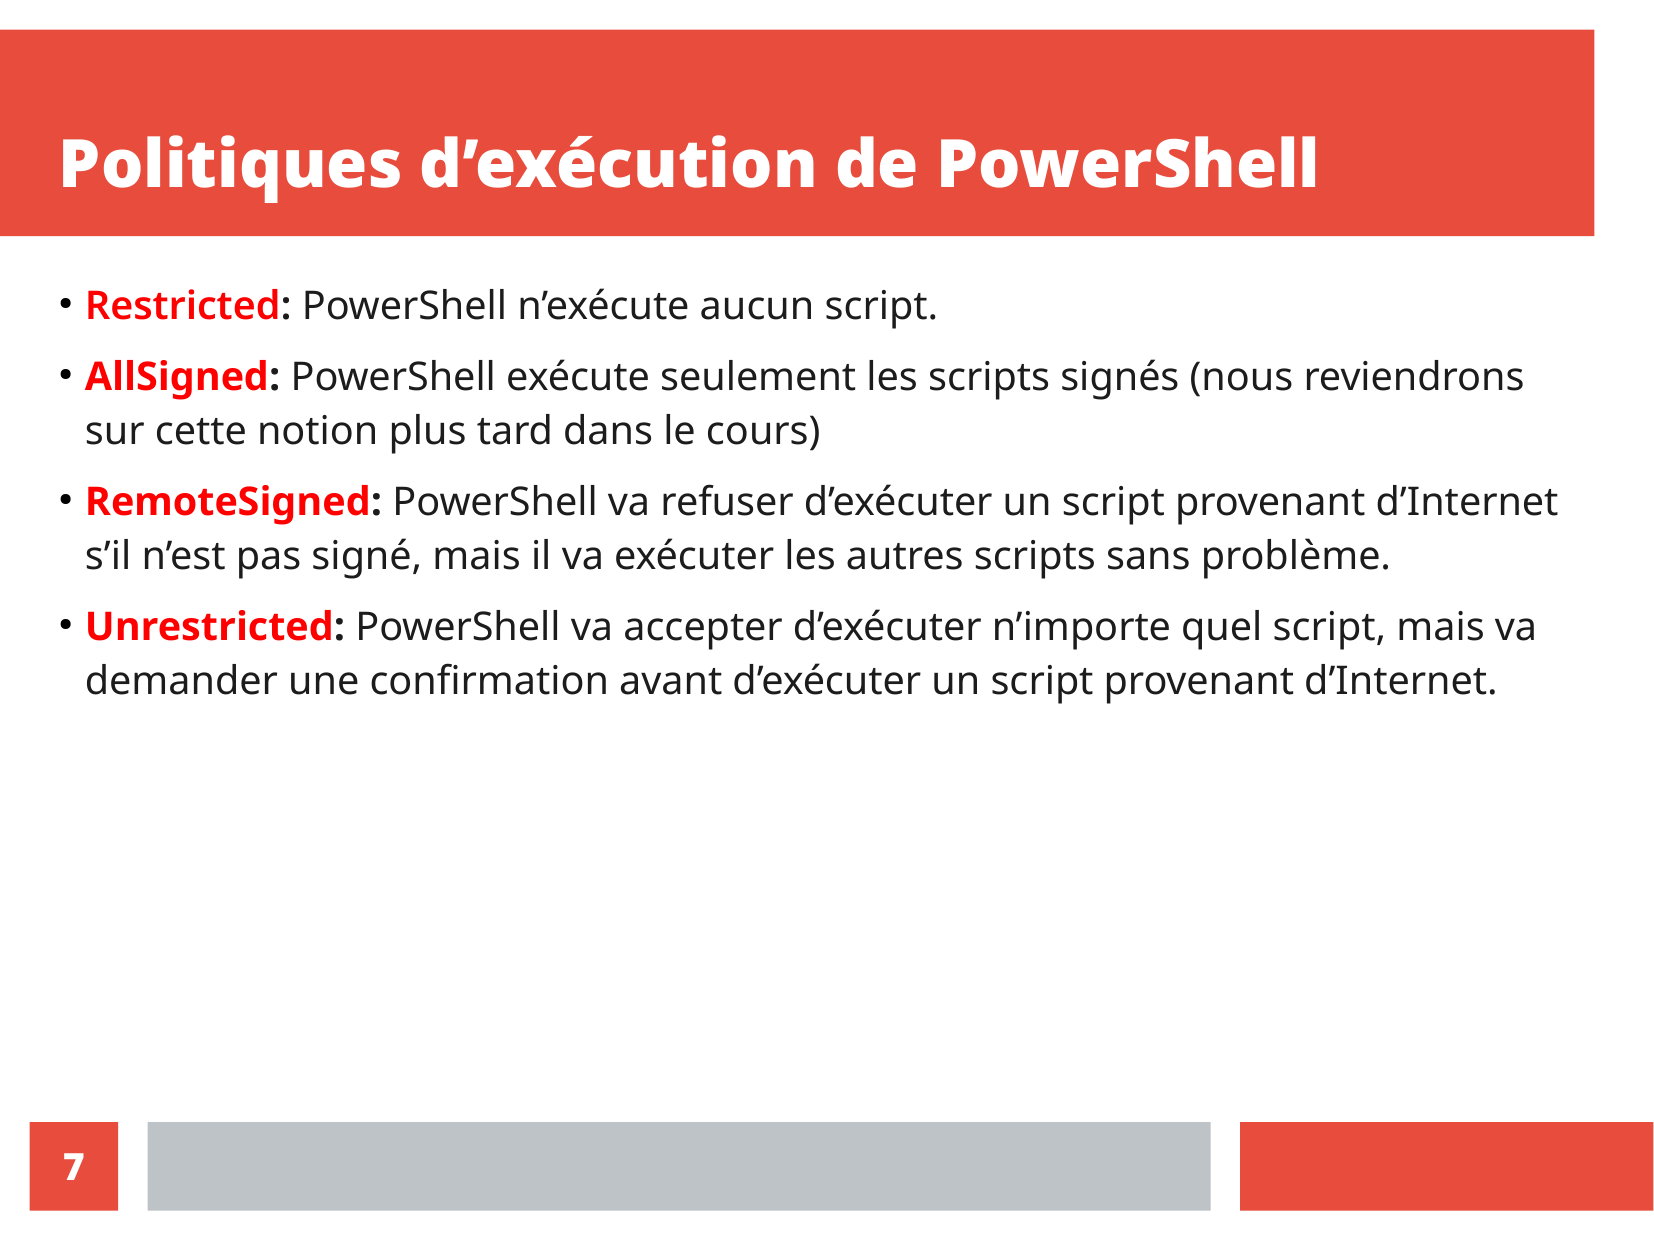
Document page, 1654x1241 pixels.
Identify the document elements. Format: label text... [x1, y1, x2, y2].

list Restricted: PowerShell n’exécute aucun script. AllSigned: PowerShell exécute seulement les scripts signés (nous reviendrons sur cette notion plus tard dans le cours) RemoteSigned: PowerShell va refuser d’exécuter un script provenant d’Internet s’il n’est pas signé, mais il va exécuter les autres scripts sans problème. Unrestricted: PowerShell va accepter d’exécuter n’importe quel script, mais va demander une confirmation avant d’exécuter un script provenant d’Internet. [59, 277, 1565, 815]
title Politiques d’exécution de PowerShell [59, 59, 1595, 207]
